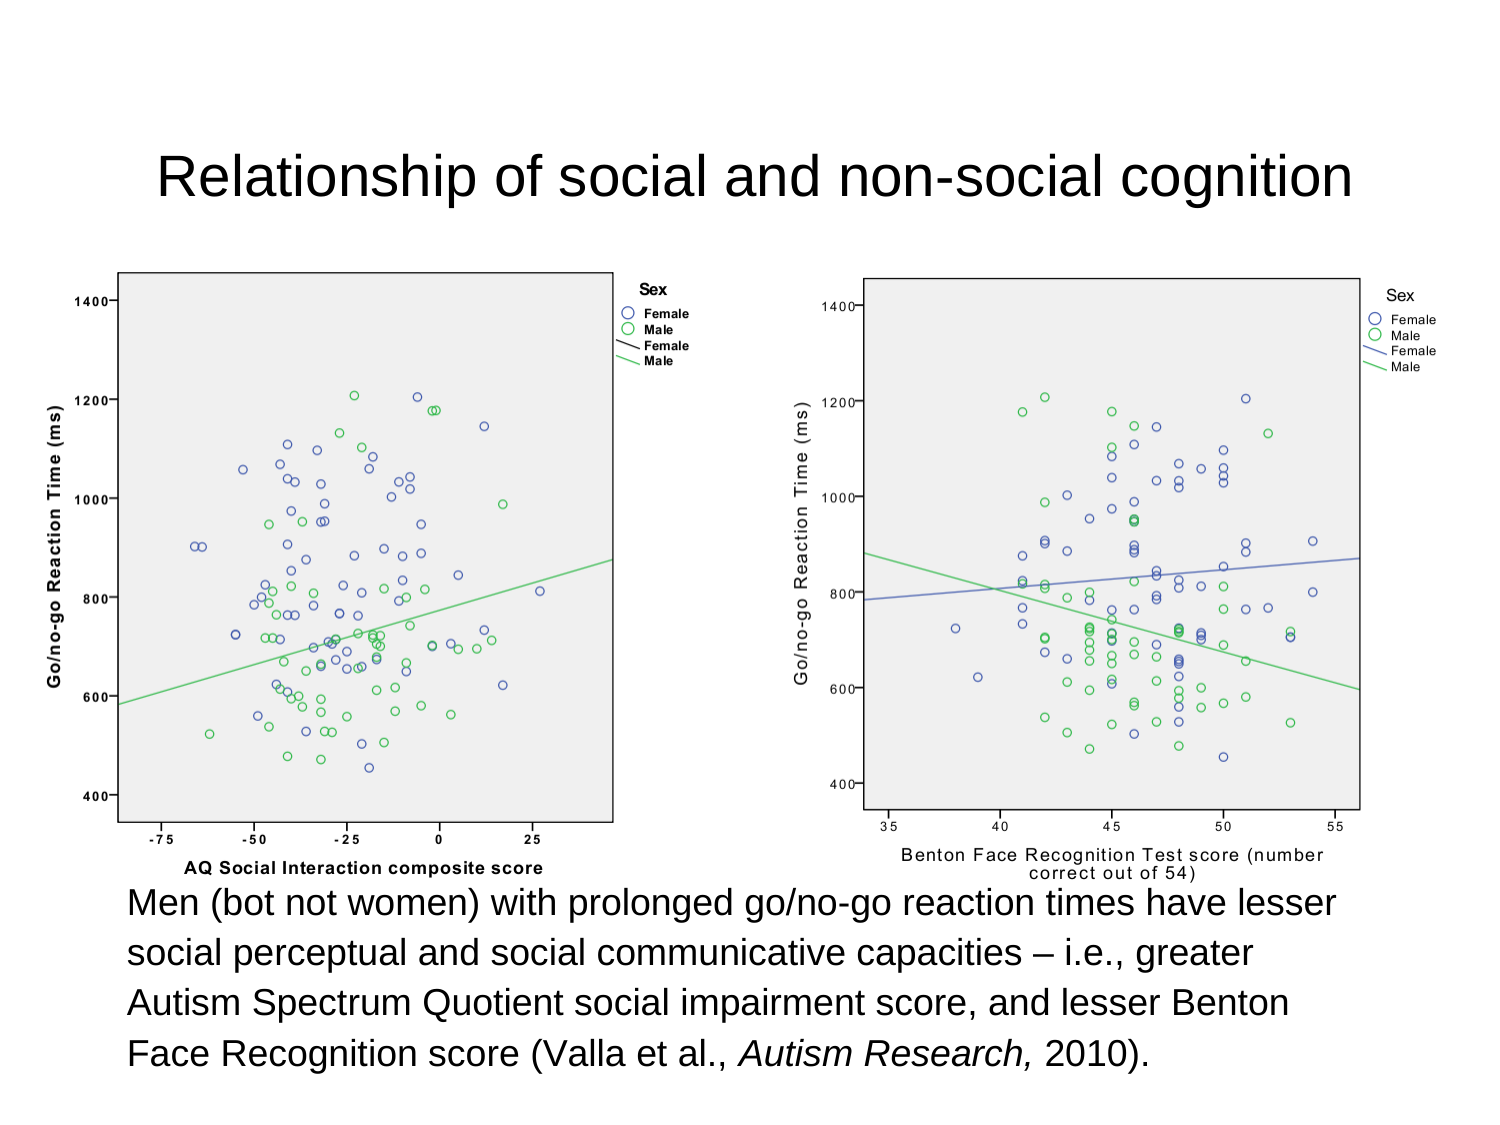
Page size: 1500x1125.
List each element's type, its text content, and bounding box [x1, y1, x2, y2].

title Men (bot not women) with prolonged go/no-go reaction times have lesser social perceptual and social communicative capacities – i.e., greater Autism Spectrum Quotient social impairment score, and lesser Benton Face Recognition score (Valla et al., Autism Research, 2010). [112, 879, 1381, 1068]
title Relationship of social and non-social cognition [142, 117, 1380, 222]
picture [0, 234, 1500, 895]
